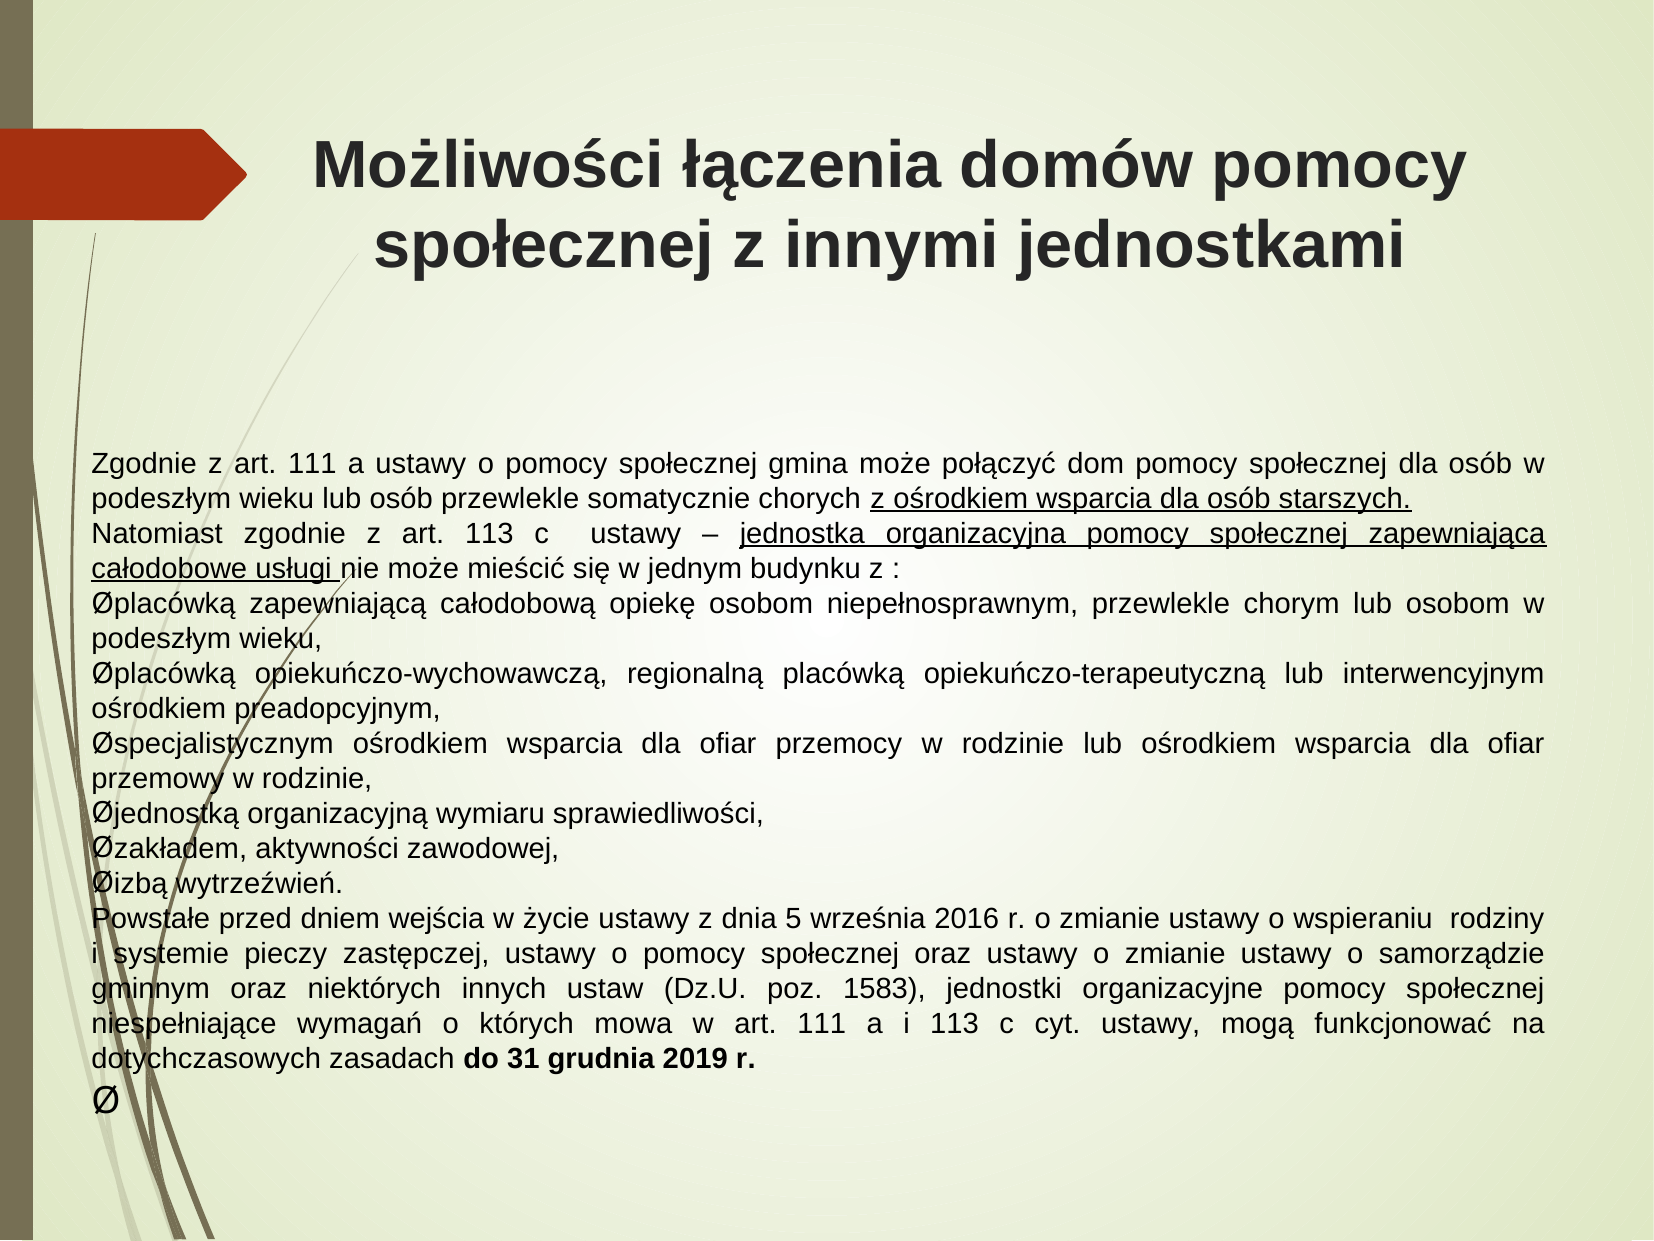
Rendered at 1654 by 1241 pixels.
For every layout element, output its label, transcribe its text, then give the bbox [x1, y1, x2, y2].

text_box Zgodnie z art. 111 a ustawy o pomocy społecznej gmina może połączyć dom pomocy społecznej dla osób w podeszłym wieku lub osób przewlekle somatycznie chorych z ośrodkiem wsparcia dla osób starszych. Natomiast zgodnie z art. 113 c ustawy – jednostka organizacyjna pomocy społecznej zapewniająca całodobowe usługi nie może mieścić się w jednym budynku z : placówką zapewniającą całodobową opiekę osobom niepełnosprawnym, przewlekle chorym lub osobom w podeszłym wieku, placówką opiekuńczo-wychowawczą, regionalną placówką opiekuńczo-terapeutyczną lub interwencyjnym ośrodkiem preadopcyjnym, specjalistycznym ośrodkiem wsparcia dla ofiar przemocy w rodzinie lub ośrodkiem wsparcia dla ofiar przemowy w rodzinie, jednostką organizacyjną wymiaru sprawiedliwości, zakładem, aktywności zawodowej, izbą wytrzeźwień. Powstałe przed dniem wejścia w życie ustawy z dnia 5 września 2016 r. o zmianie ustawy o wspieraniu rodziny i systemie pieczy zastępczej, ustawy o pomocy społecznej oraz ustawy o zmianie ustawy o samorządzie gminnym oraz niektórych innych ustaw (Dz.U. poz. 1583), jednostki organizacyjne pomocy społecznej niespełniające wymagań o których mowa w art. 111 a i 113 c cyt. ustawy, mogą funkcjonować na dotychczasowych zasadach do 31 grudnia 2019 r. [76, 392, 1565, 1241]
title Możliwości łączenia domów pomocy społecznej z innymi jednostkami [239, 112, 1542, 392]
